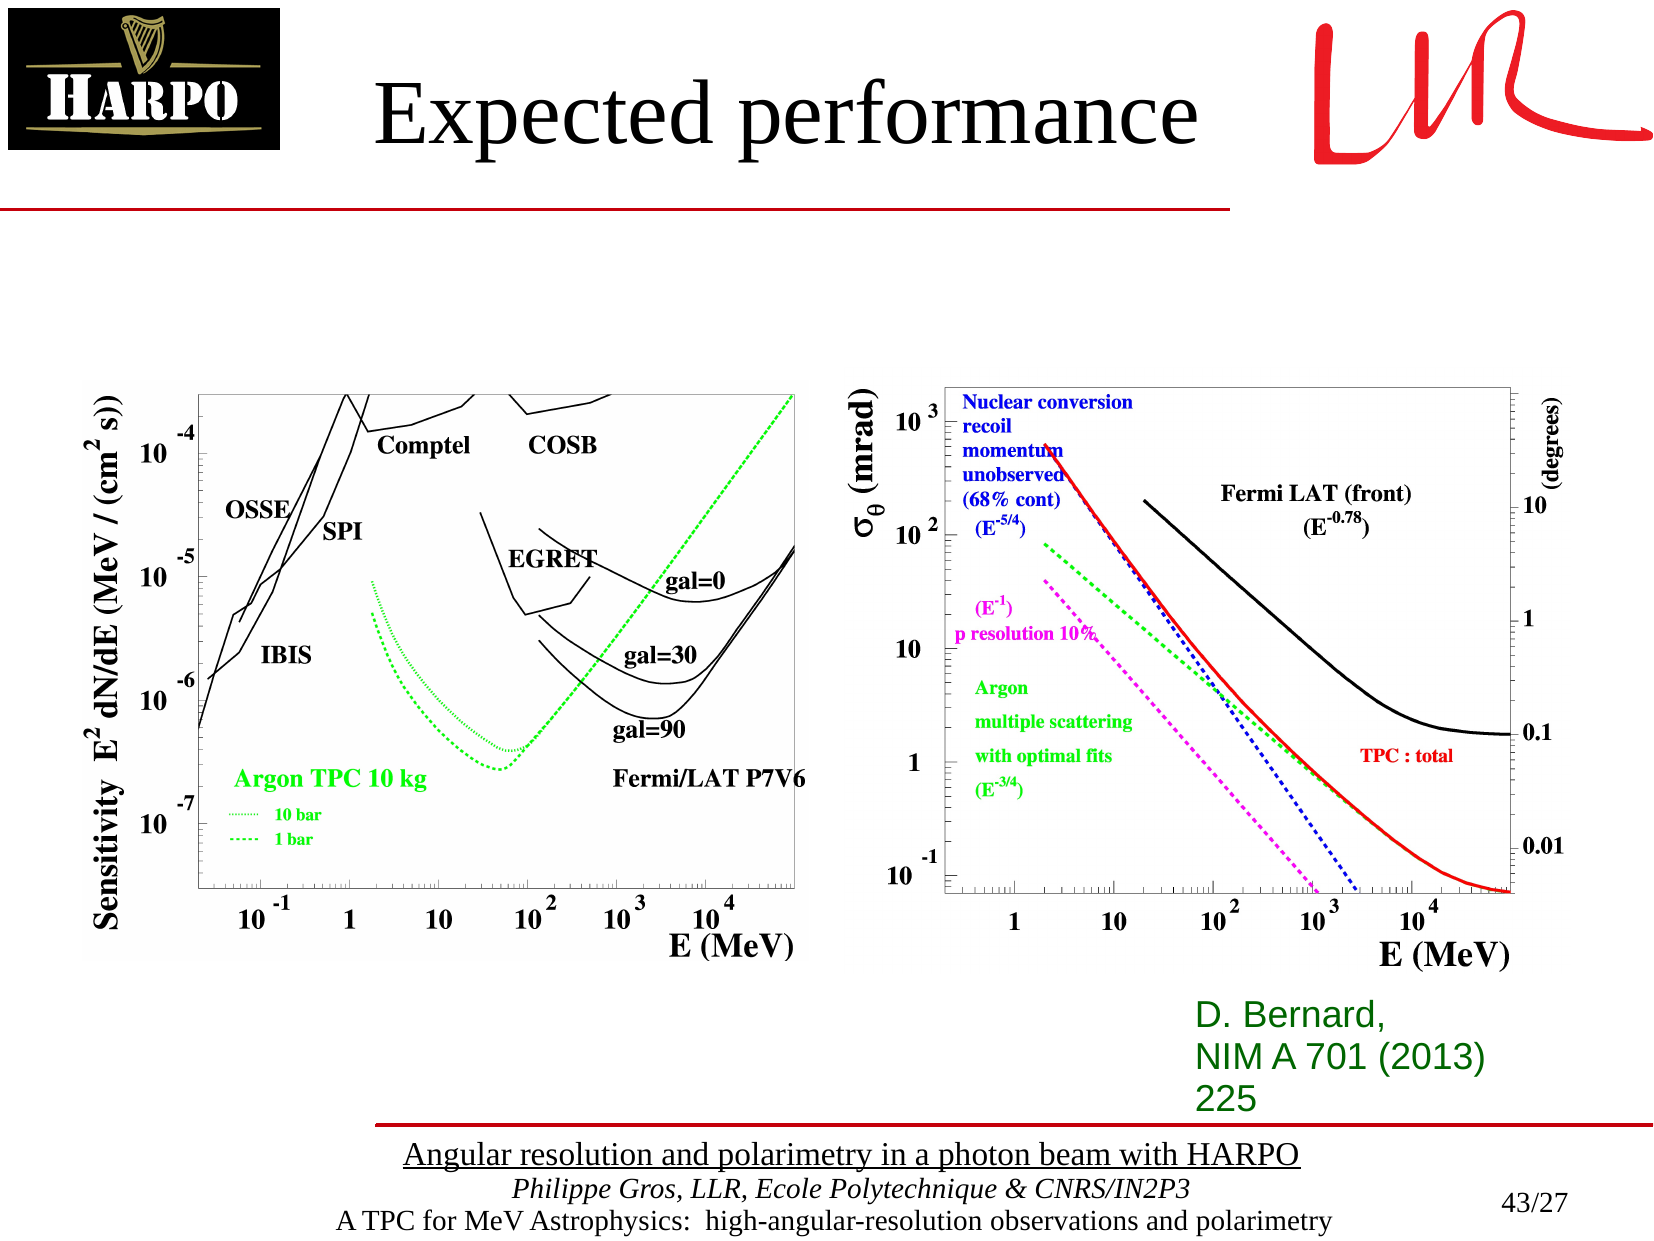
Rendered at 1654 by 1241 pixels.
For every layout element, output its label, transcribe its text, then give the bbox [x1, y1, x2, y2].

title Expected performance [284, 14, 1290, 210]
picture [844, 367, 1571, 974]
picture [82, 380, 809, 961]
picture [1314, 10, 1653, 165]
text_box D. Bernard, NIM A 701 (2013) 225 [1180, 985, 1574, 1127]
picture [8, 8, 280, 150]
